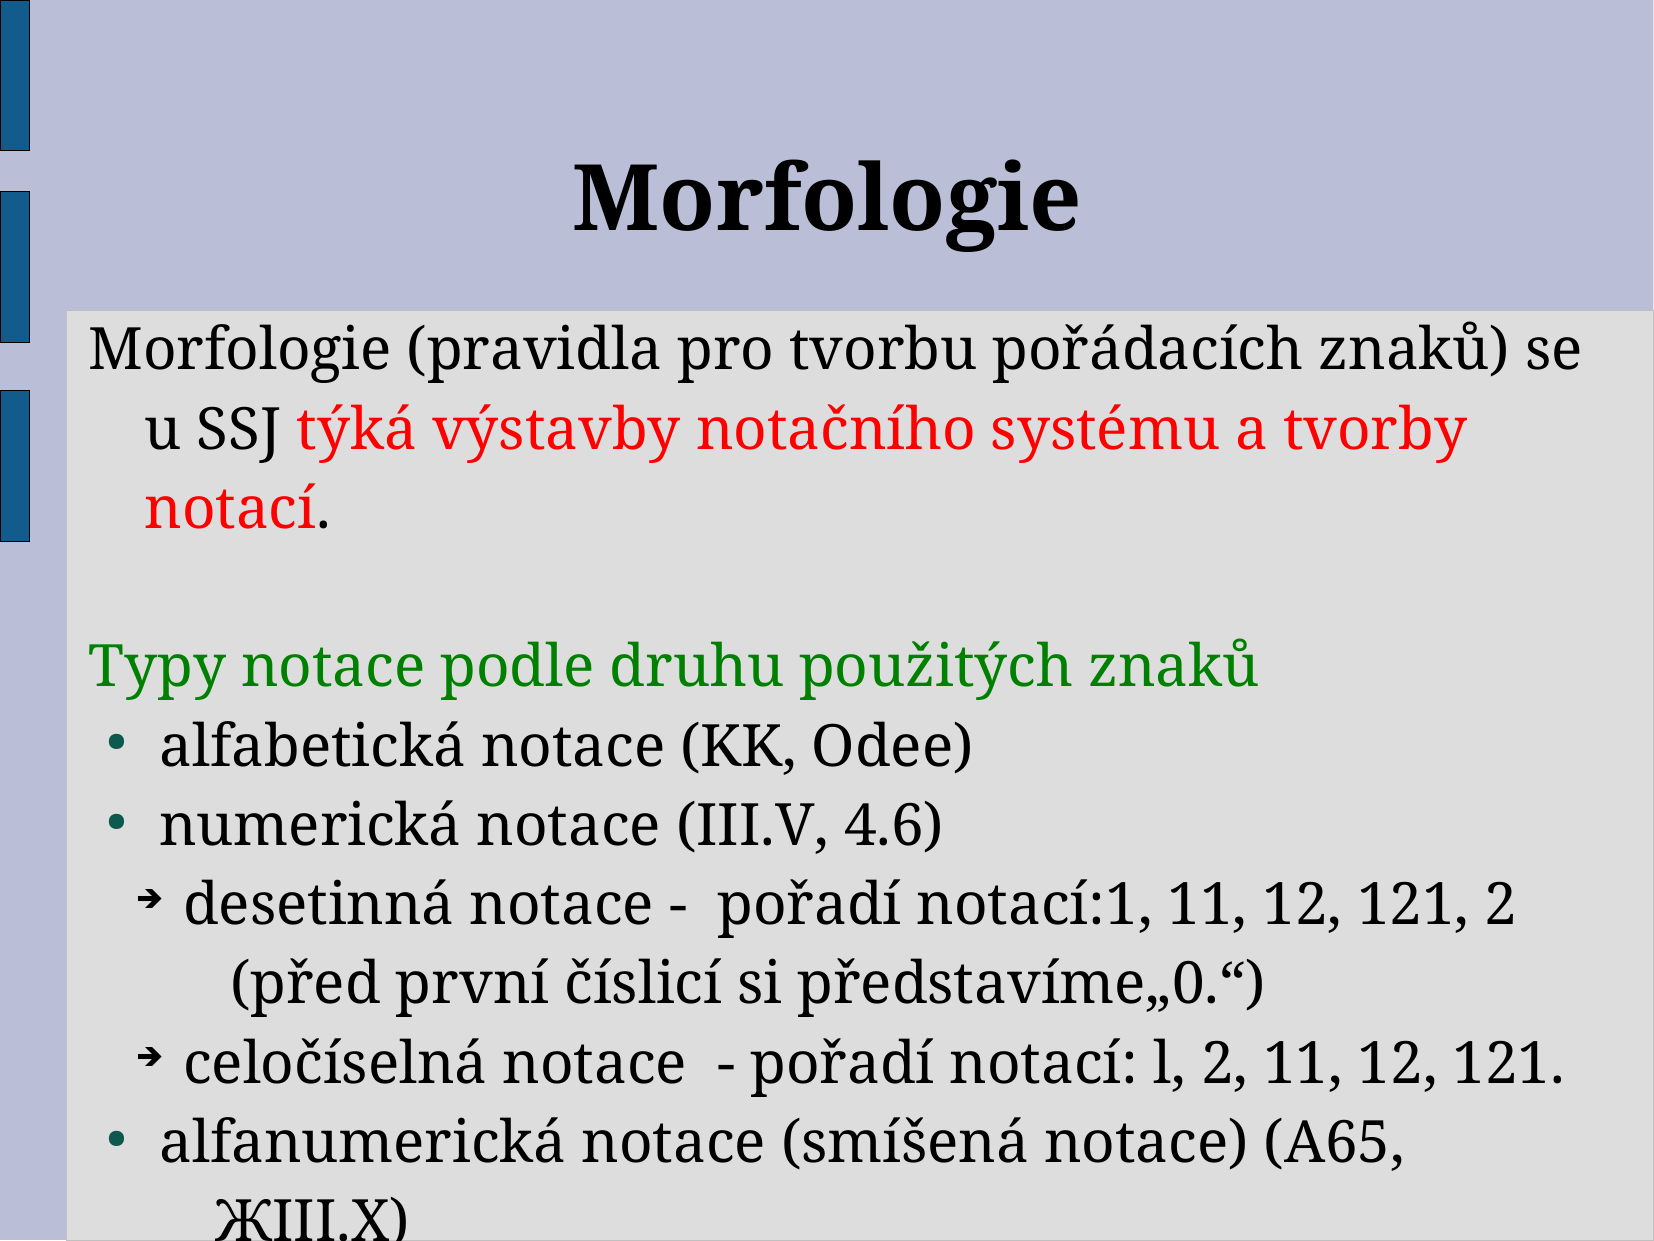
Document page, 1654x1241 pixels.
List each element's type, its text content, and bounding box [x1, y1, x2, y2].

title Morfologie [121, 98, 1534, 291]
list Morfologie (pravidla pro tvorbu pořádacích znaků) se u SSJ týká výstavby notačního systému a tvorby notací. Typy notace podle druhu použitých znaků alfabetická notace (KK, Odee) numerická notace (III.V, 4.6) desetinná notace - pořadí notací:1, 11, 12, 121, 2 (před první číslicí si představíme„0.“) celočíselná notace - pořadí notací: l, 2, 11, 12, 121. alfanumerická notace (smíšená notace) (A65, ЖIII.X) [88, 307, 1592, 1075]
